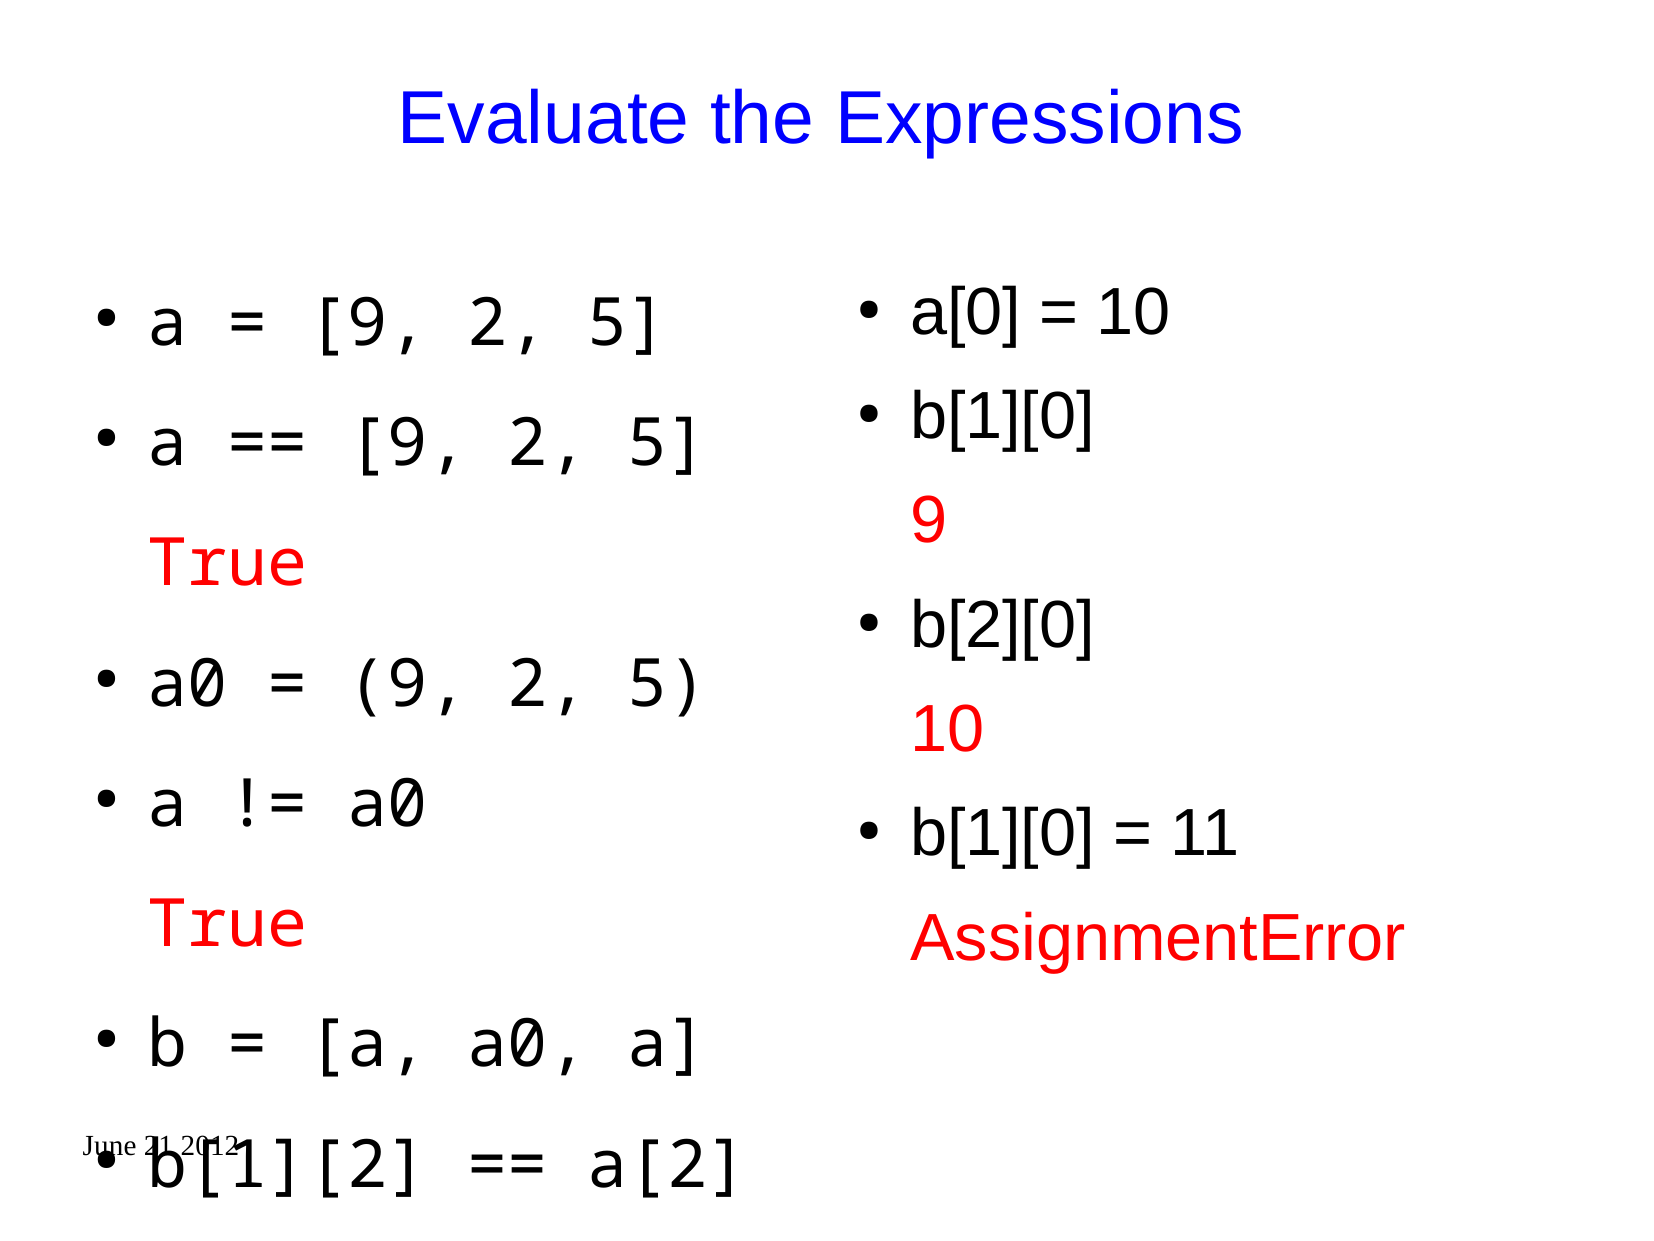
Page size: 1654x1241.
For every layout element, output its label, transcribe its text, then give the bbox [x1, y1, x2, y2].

title Evaluate the Expressions [76, 58, 1565, 178]
list a[0] = 10 b[1][0] 9 b[2][0] 10 b[1][0] = 11 AssignmentError [839, 274, 1566, 1093]
list a = [9, 2, 5] a == [9, 2, 5] True a0 = (9, 2, 5) a != a0 True b = [a, a0, a] b[1][2] == a[2] True [76, 274, 803, 1111]
